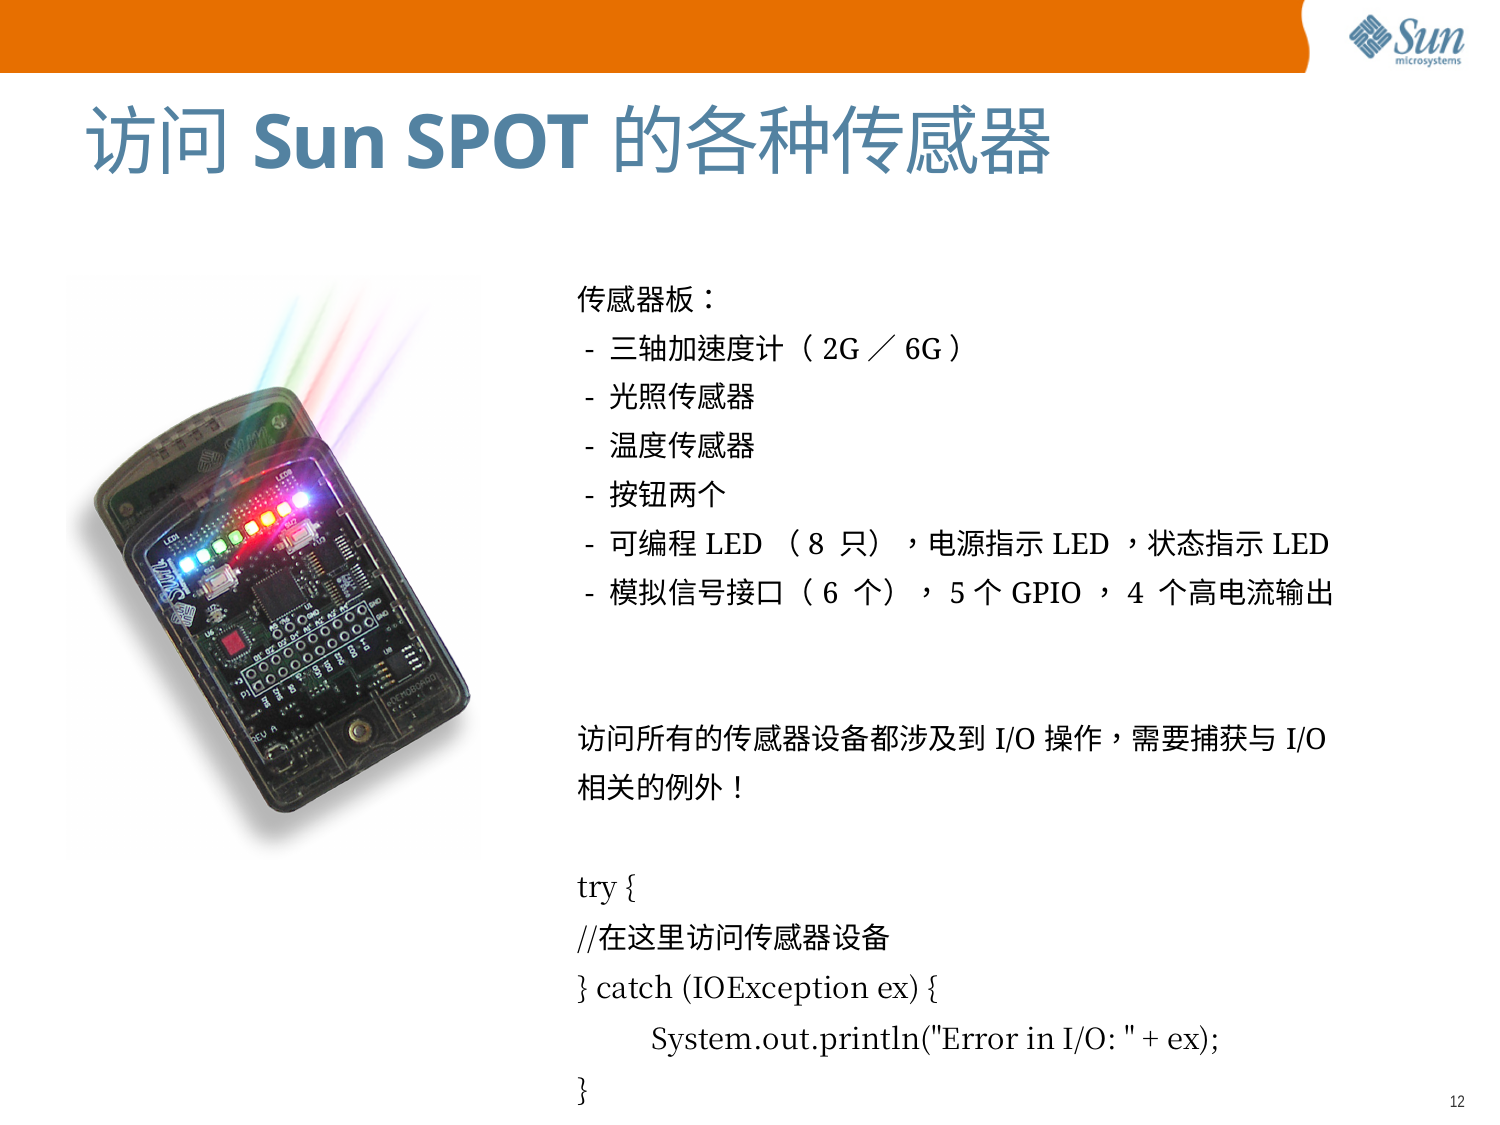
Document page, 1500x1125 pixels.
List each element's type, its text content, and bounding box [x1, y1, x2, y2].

title 访问Sun SPOT的各种传感器 [83, 94, 1446, 199]
picture [66, 275, 481, 860]
picture [0, 0, 1500, 73]
text_box 传感器板： - 三轴加速度计（2G／6G） - 光照传感器 - 温度传感器 - 按钮两个 - 可编程LED（8 只），电源指示LED，状态指示LED - 模拟信号接口（6 个），5个GPIO，4 个高电流输出 访问所有的传感器设备都涉及到I/O操作，需要捕获与I/O 相关的例外！ try { //在这里访问传感器设备 } catch (IOException ex) { System.out.println("Error in I/O: " + ex); } [577, 283, 1342, 1052]
